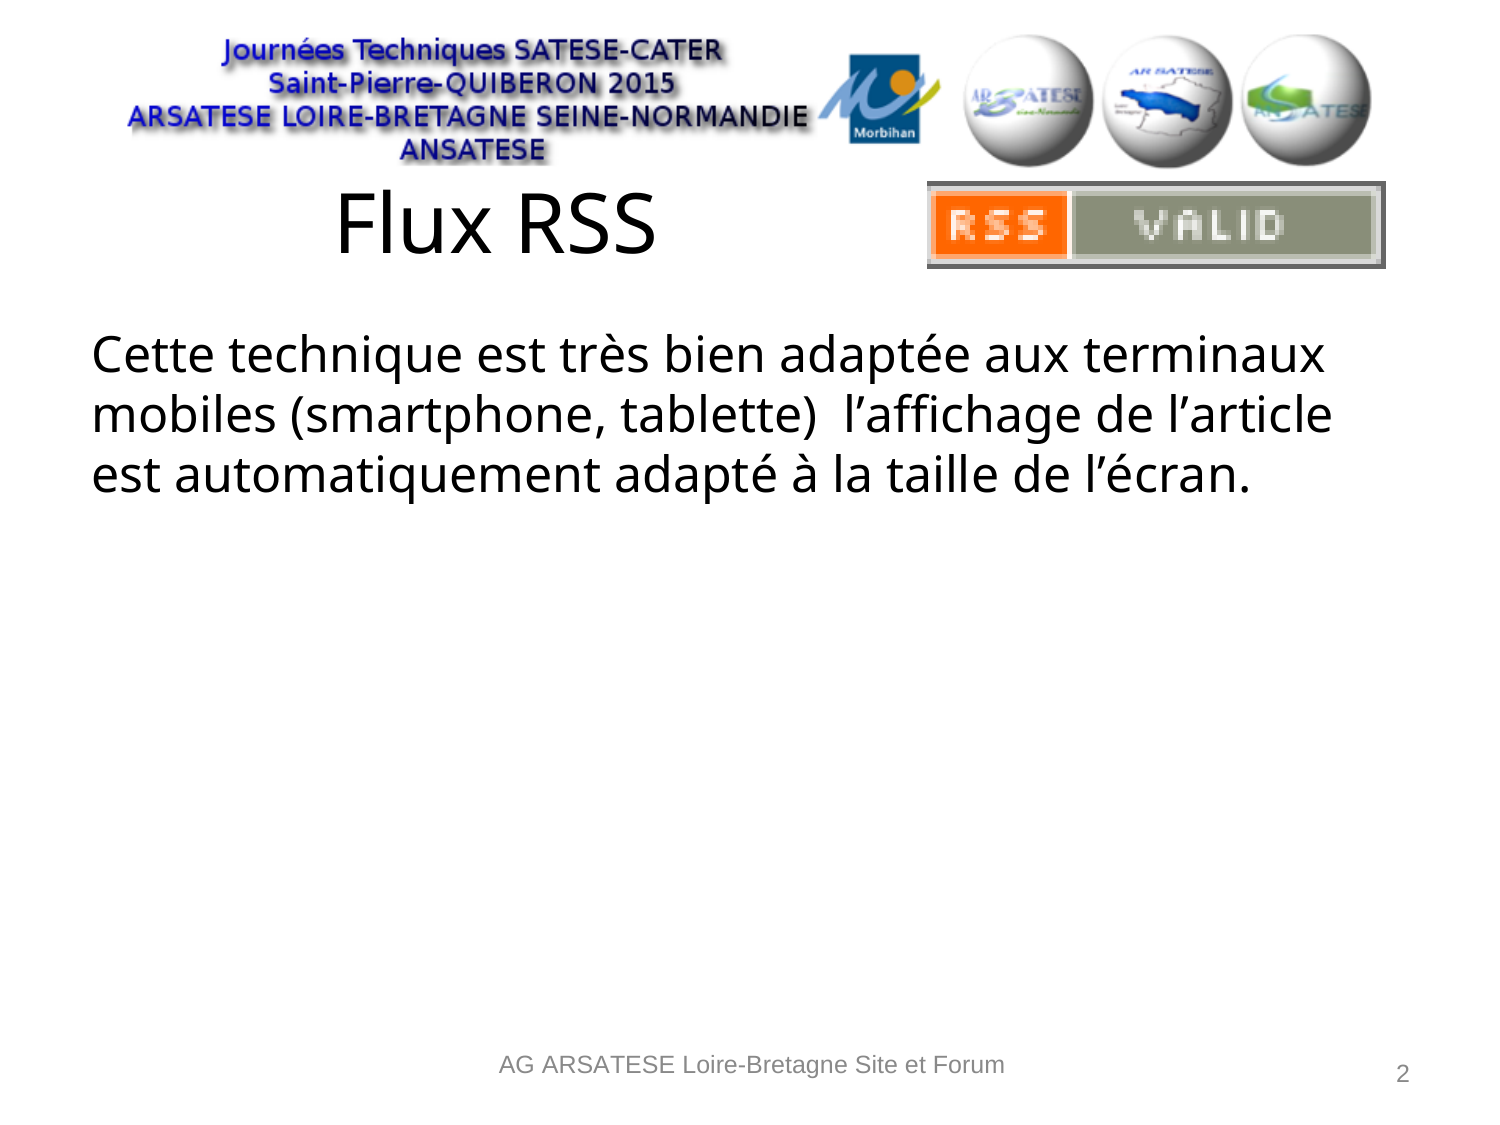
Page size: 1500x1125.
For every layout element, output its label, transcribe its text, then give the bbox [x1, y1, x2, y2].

text_box AG ARSATESE Loire-Bretagne Site et Forum [76, 1024, 1436, 1103]
picture [123, 30, 1396, 279]
title Flux RSS [53, 172, 927, 268]
text_box Cette technique est très bien adaptée aux terminaux mobiles (smartphone, tablette) l’affichage de l’article est automatiquement adapté à la taille de l’écran. [76, 314, 1388, 988]
